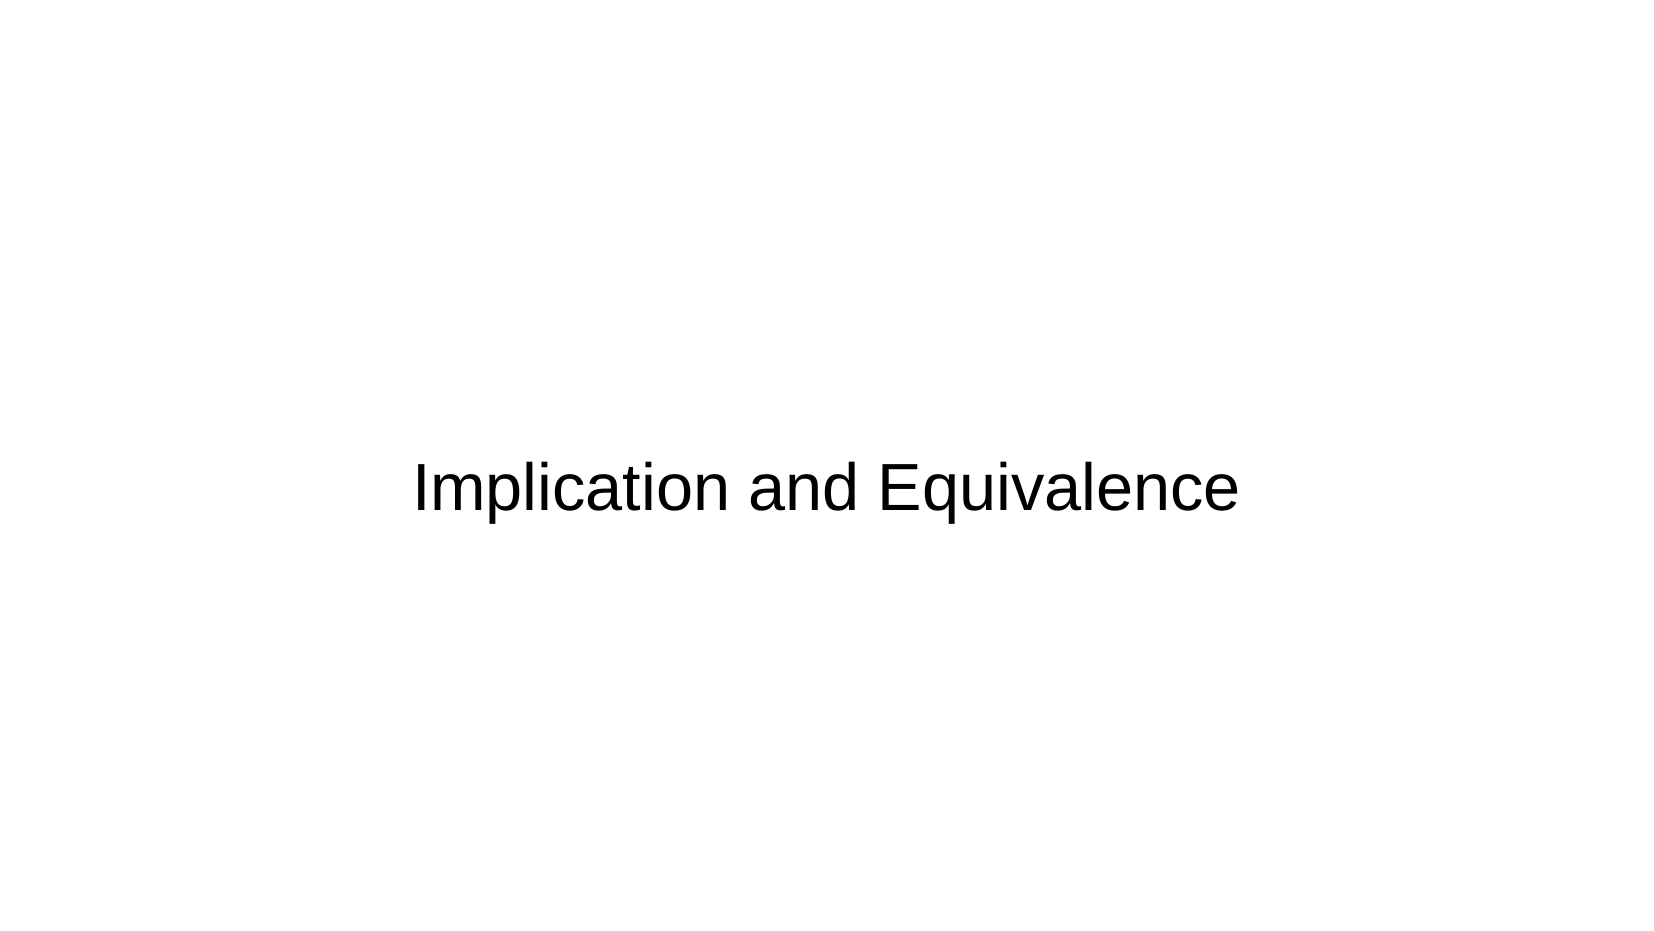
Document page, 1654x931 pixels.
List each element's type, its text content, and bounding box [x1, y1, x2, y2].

subtitle Implication and Equivalence [82, 217, 1571, 758]
